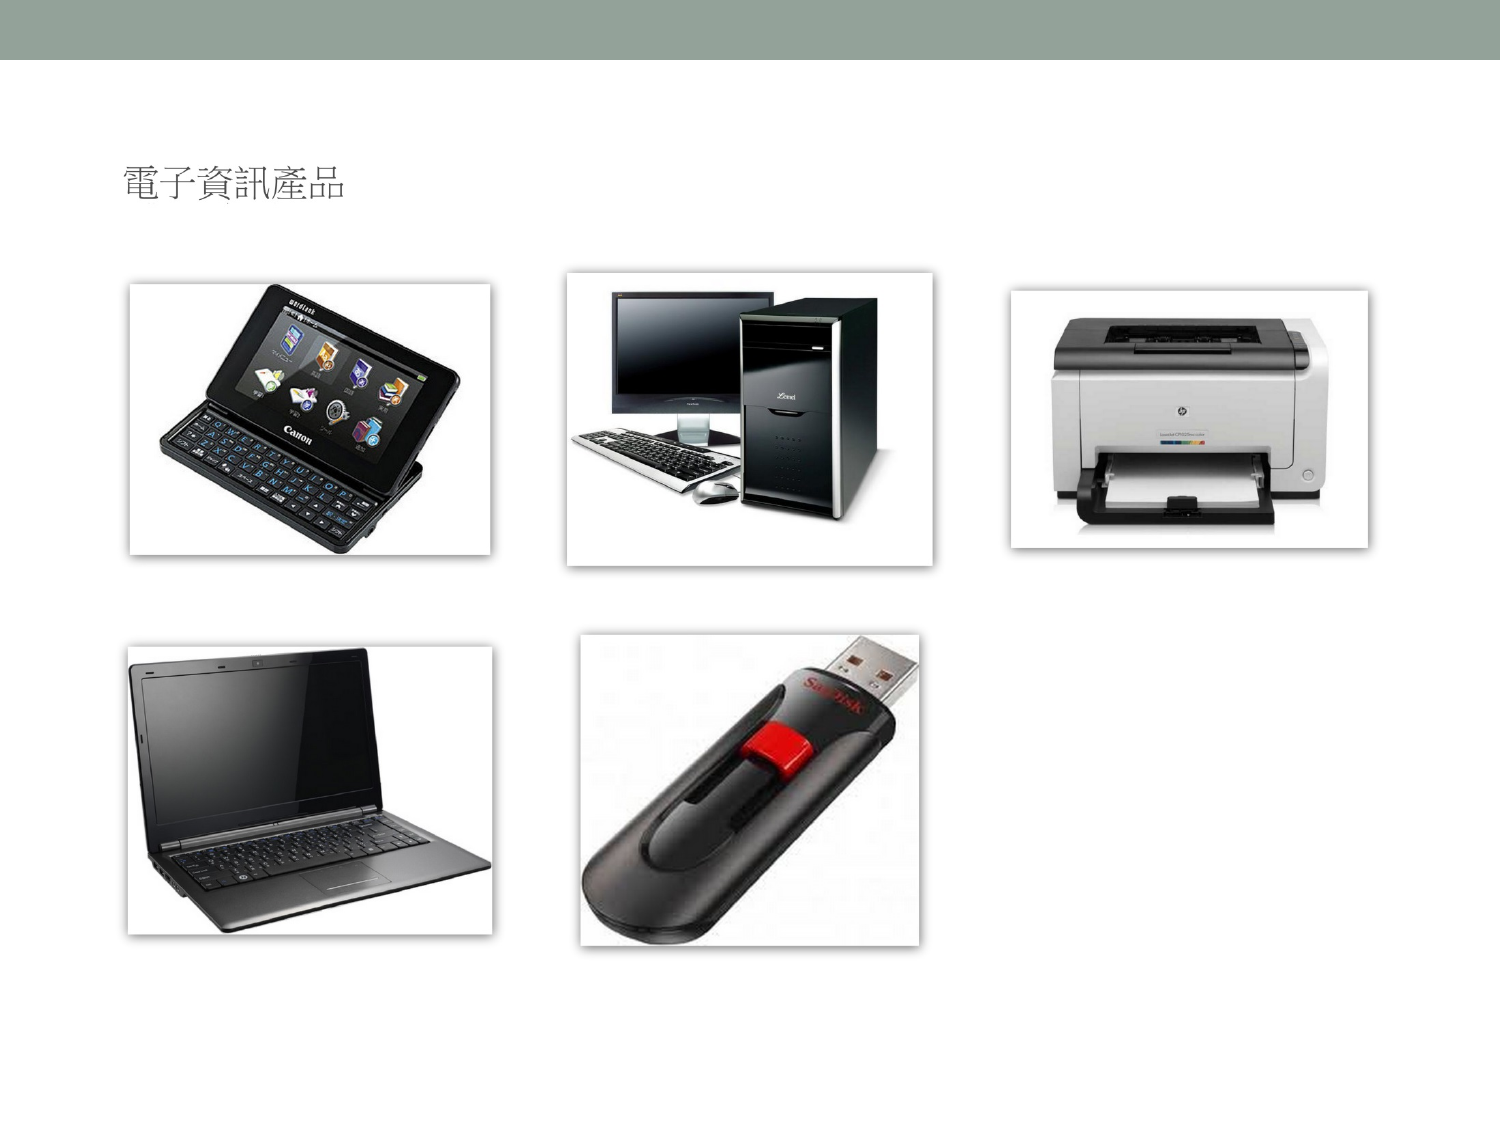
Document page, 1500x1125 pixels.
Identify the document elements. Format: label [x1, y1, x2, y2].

picture [0, 93, 1500, 1032]
